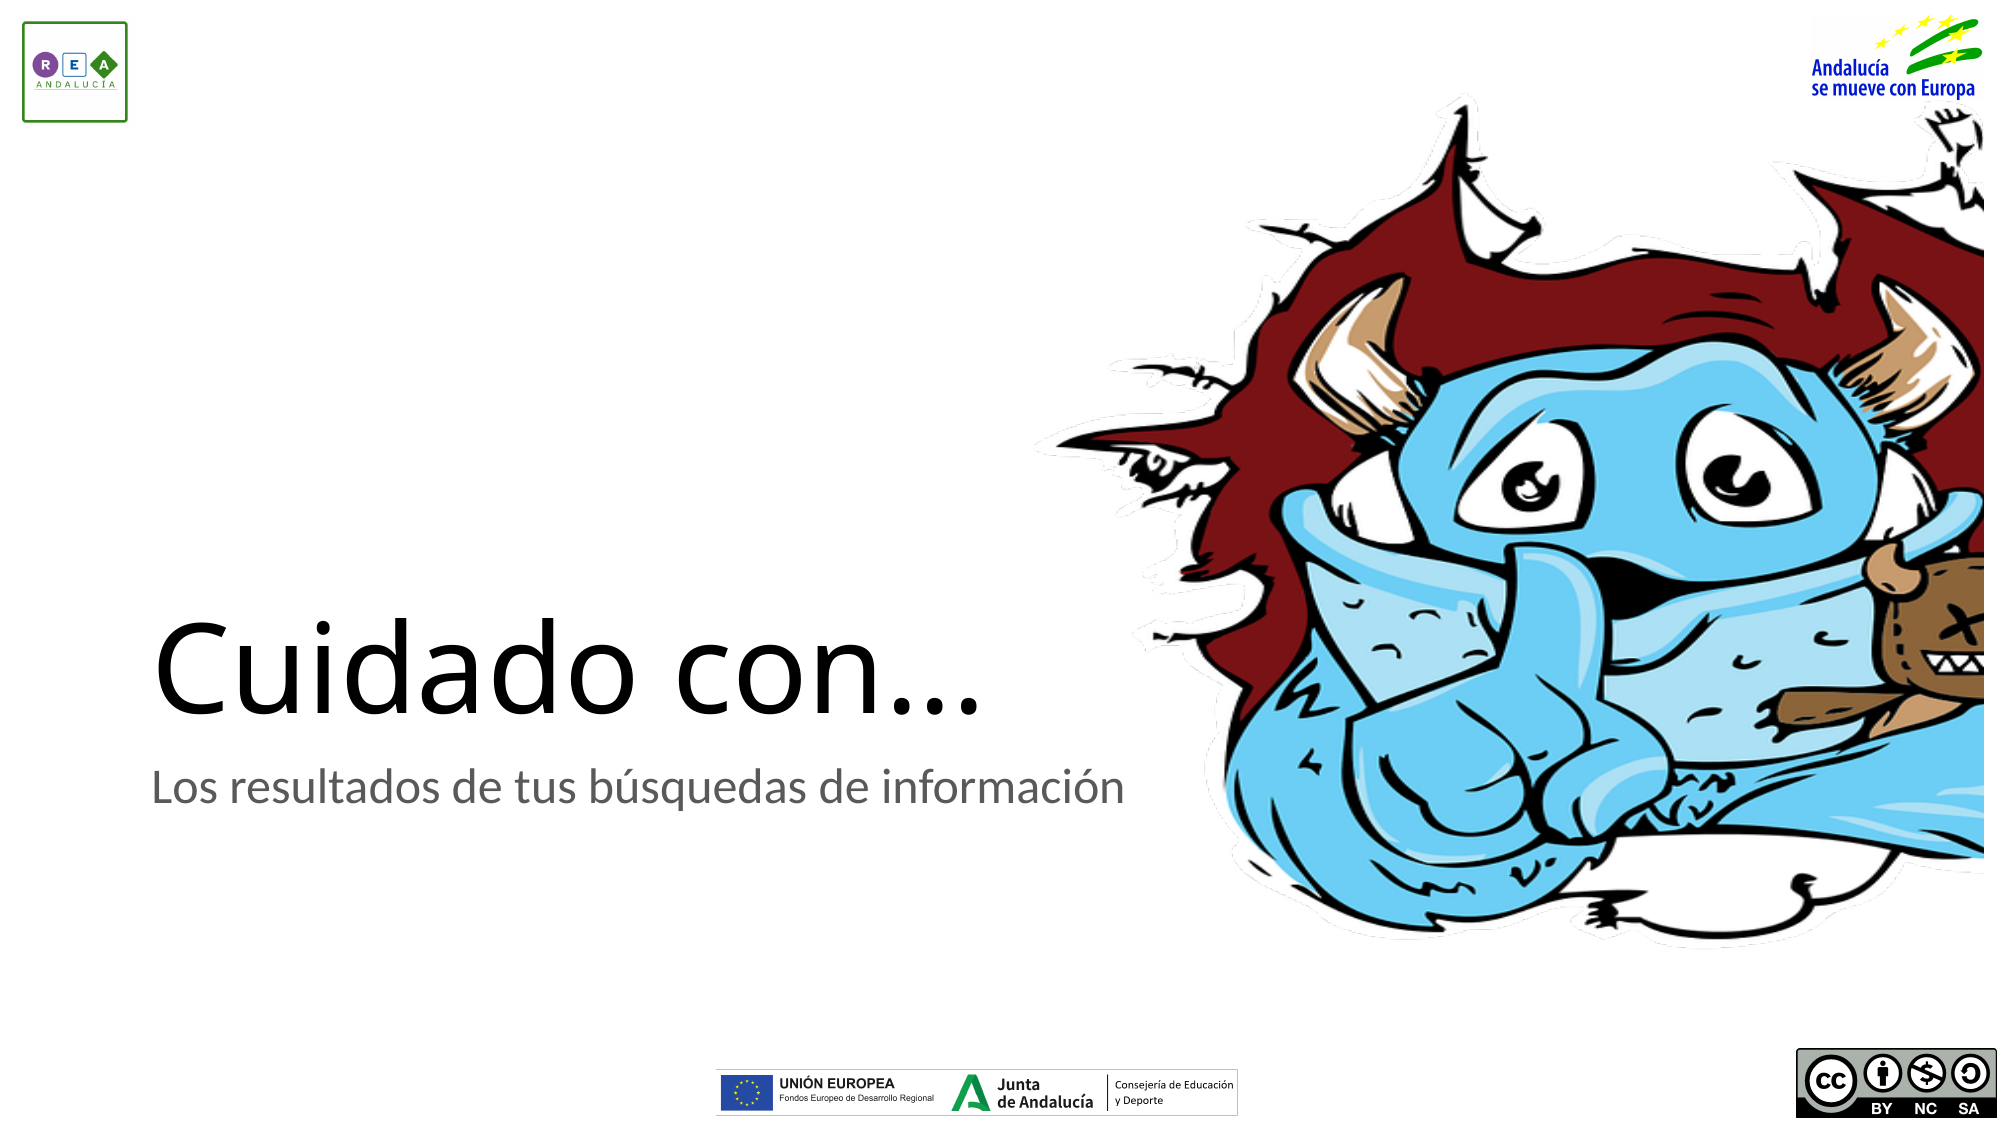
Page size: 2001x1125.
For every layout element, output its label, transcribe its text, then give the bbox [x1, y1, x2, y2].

picture [16, 13, 133, 130]
list Los resultados de tus búsquedas de información [136, 752, 1033, 999]
title Cuidado con... [136, 280, 1033, 749]
picture [676, 14, 1997, 1125]
